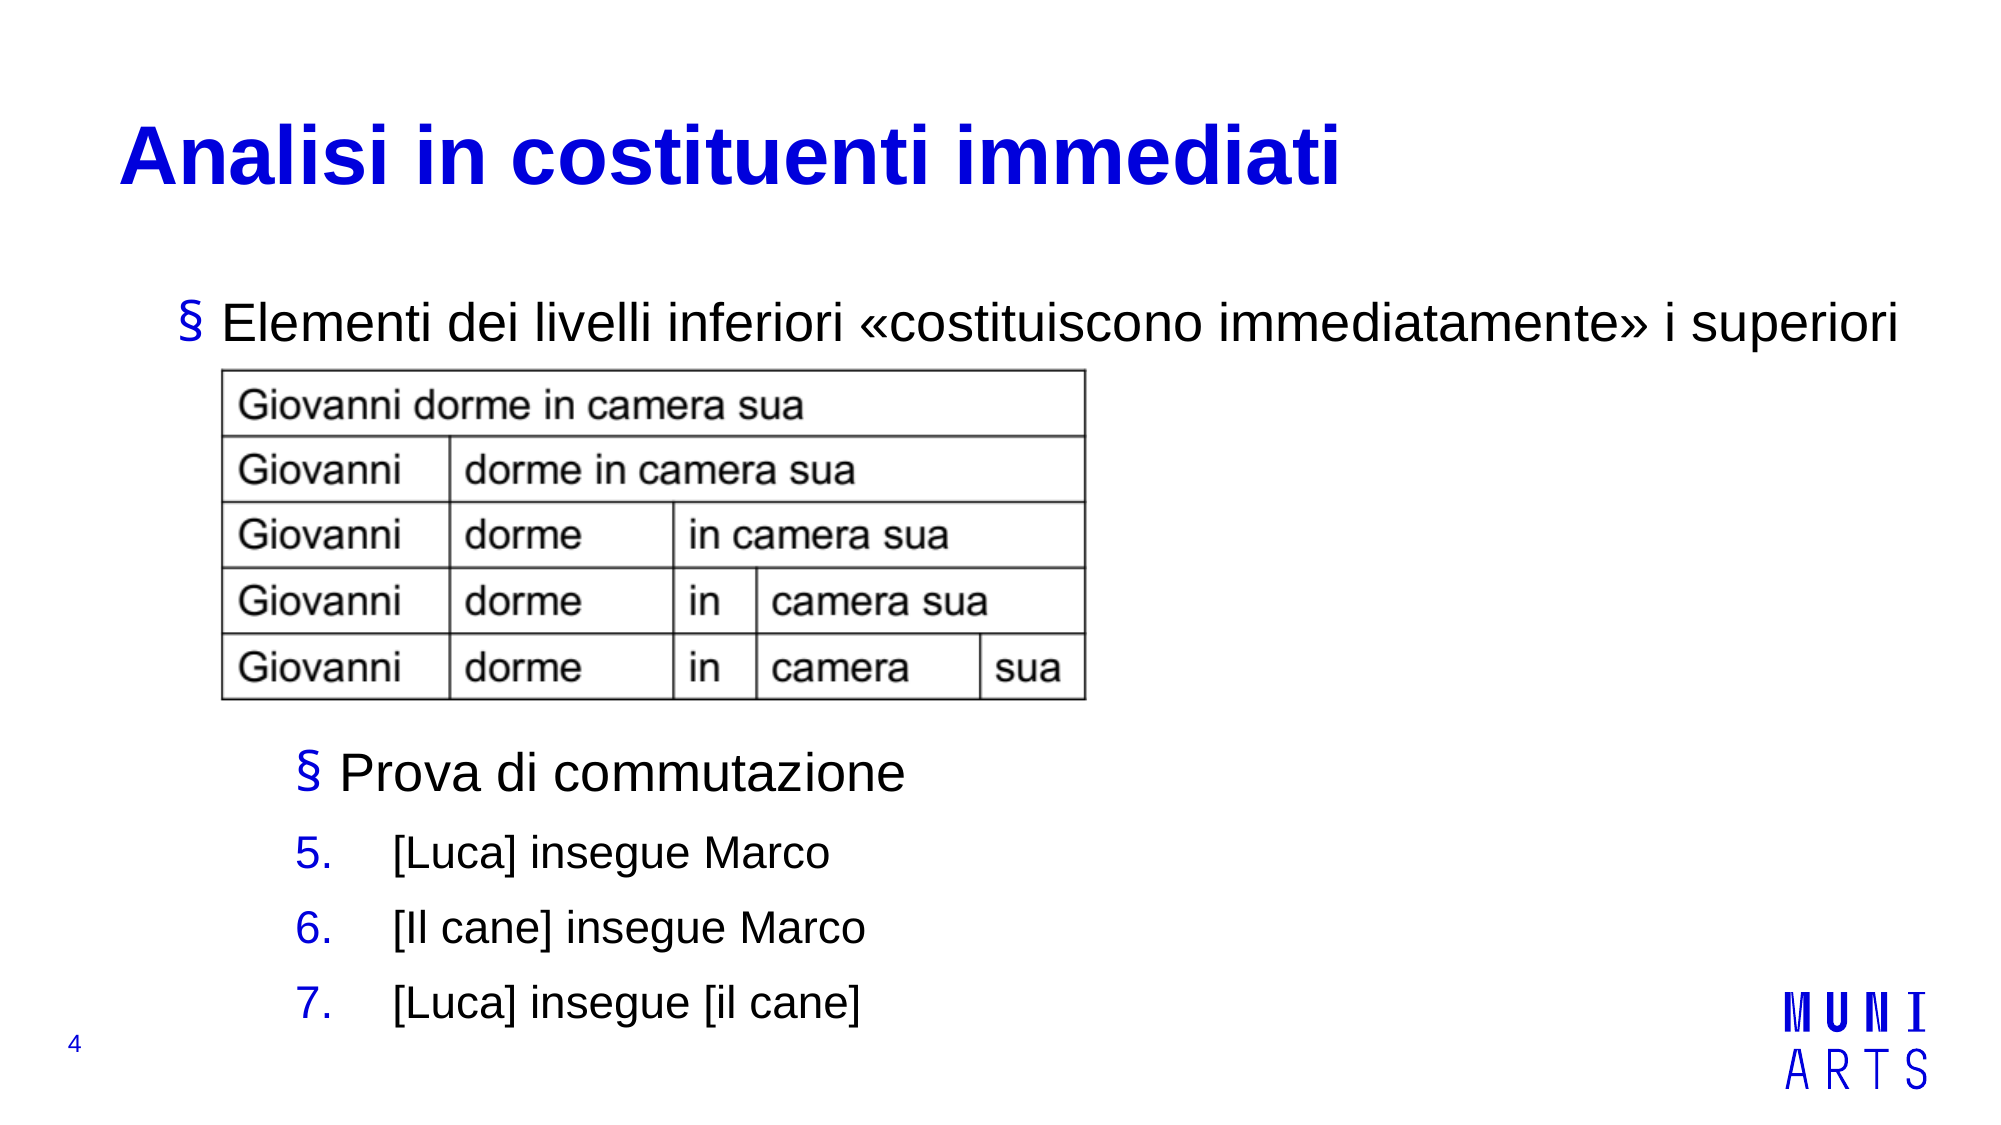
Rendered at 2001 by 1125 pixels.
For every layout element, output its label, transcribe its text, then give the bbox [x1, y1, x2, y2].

title Analisi in costituenti immediati [118, 118, 1883, 193]
list Elementi dei livelli inferiori «costituiscono immediatamente» i superiori Prova di commutazione [Luca] insegue Marco [Il cane] insegue Marco [Luca] insegue [il cane] [118, 277, 1977, 1063]
text_box [67, 1021, 110, 1063]
picture [220, 364, 1088, 715]
